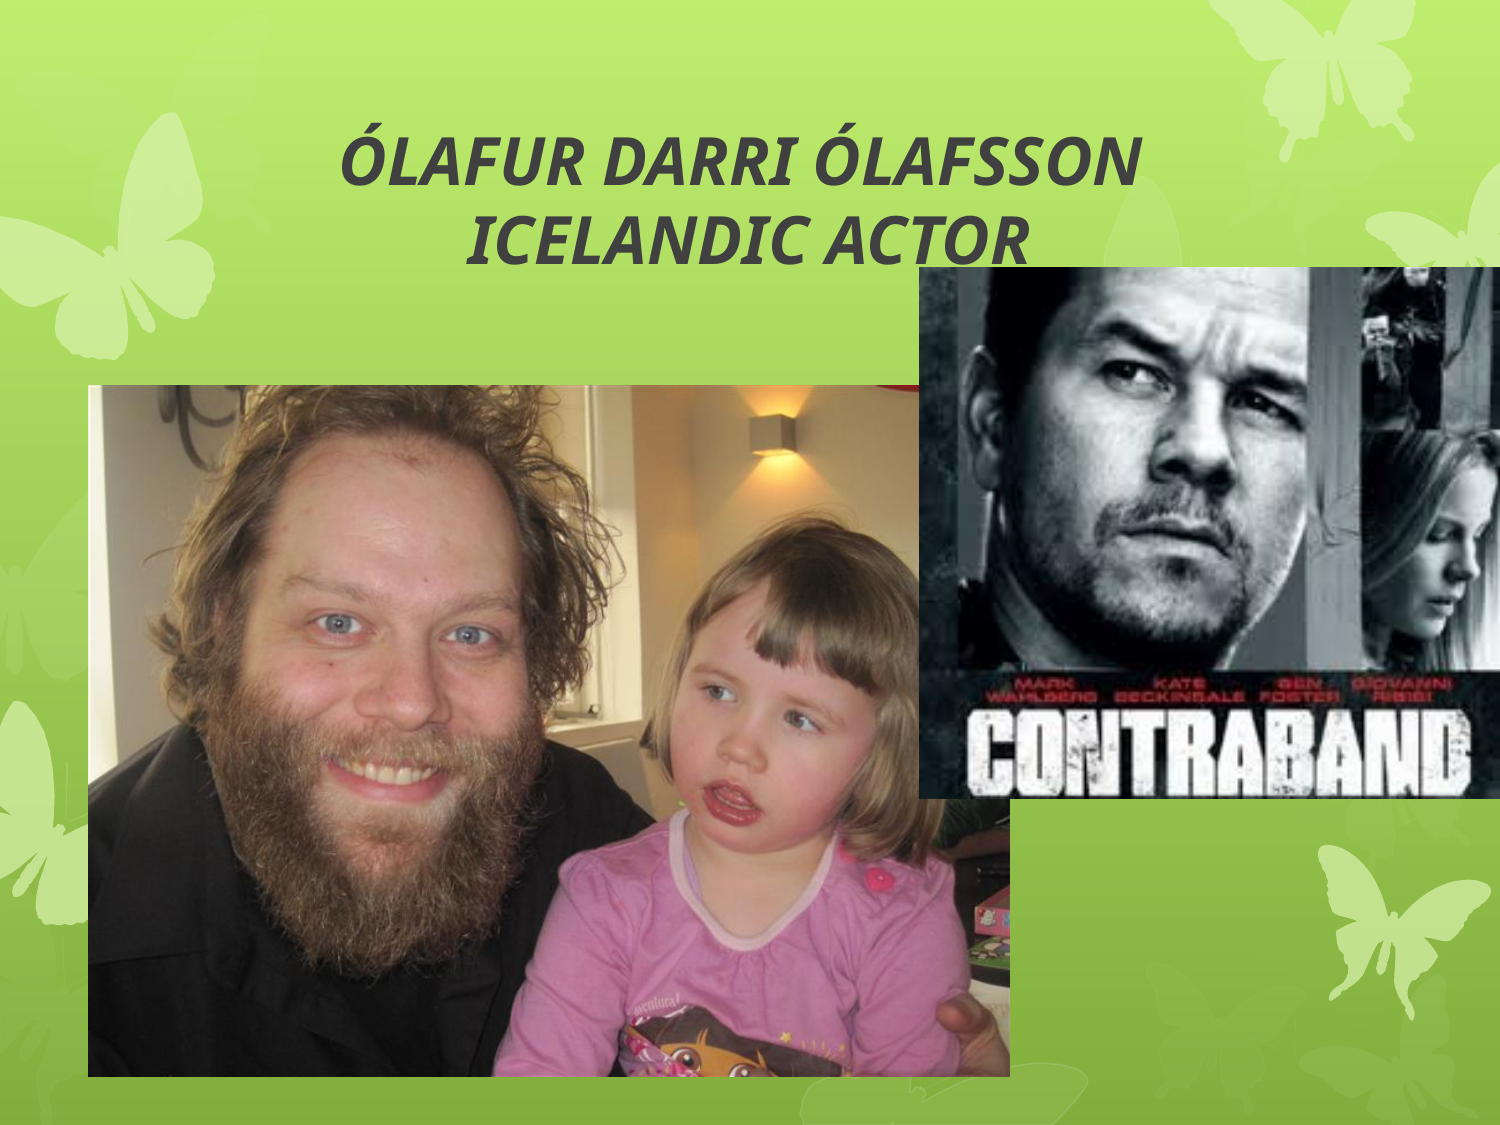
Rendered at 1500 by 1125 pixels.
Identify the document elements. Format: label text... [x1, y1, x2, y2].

picture [88, 267, 1500, 1077]
title ÓLAFUR DARRI ÓLAFSSON ICELANDIC ACTOR [165, 110, 1335, 263]
